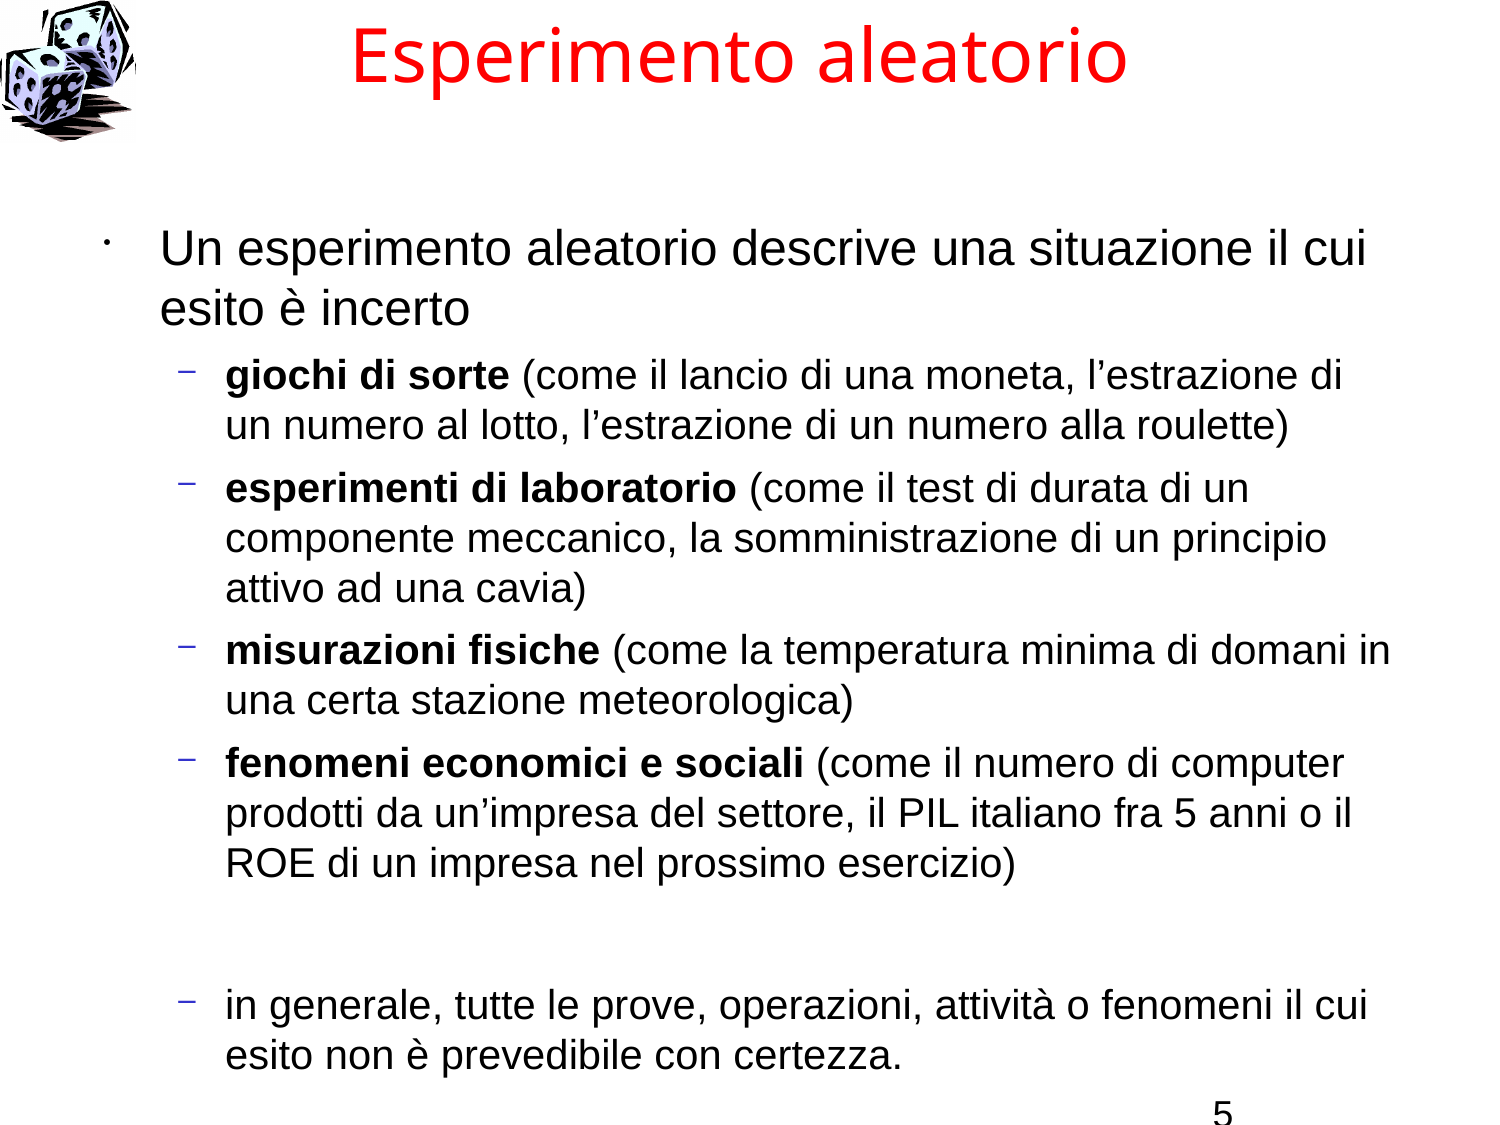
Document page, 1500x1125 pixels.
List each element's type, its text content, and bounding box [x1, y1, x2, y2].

title Esperimento aleatorio [112, 0, 1388, 188]
list Un esperimento aleatorio descrive una situazione il cui esito è incerto giochi di sorte (come il lancio di una moneta, l’estrazione di un numero al lotto, l’estrazione di un numero alla roulette) esperimenti di laboratorio (come il test di durata di un componente meccanico, la somministrazione di un principio attivo ad una cavia) misurazioni fisiche (come la temperatura minima di domani in una certa stazione meteorologica) fenomeni economici e sociali (come il numero di computer prodotti da un’impresa del settore, il PIL italiano fra 5 anni o il ROE di un impresa nel prossimo esercizio) in generale, tutte le prove, operazioni, attività o fenomeni il cui esito non è prevedibile con certezza. [88, 208, 1412, 1059]
slide_number <numero> [1187, 1082, 1500, 1125]
picture [0, 0, 112, 143]
